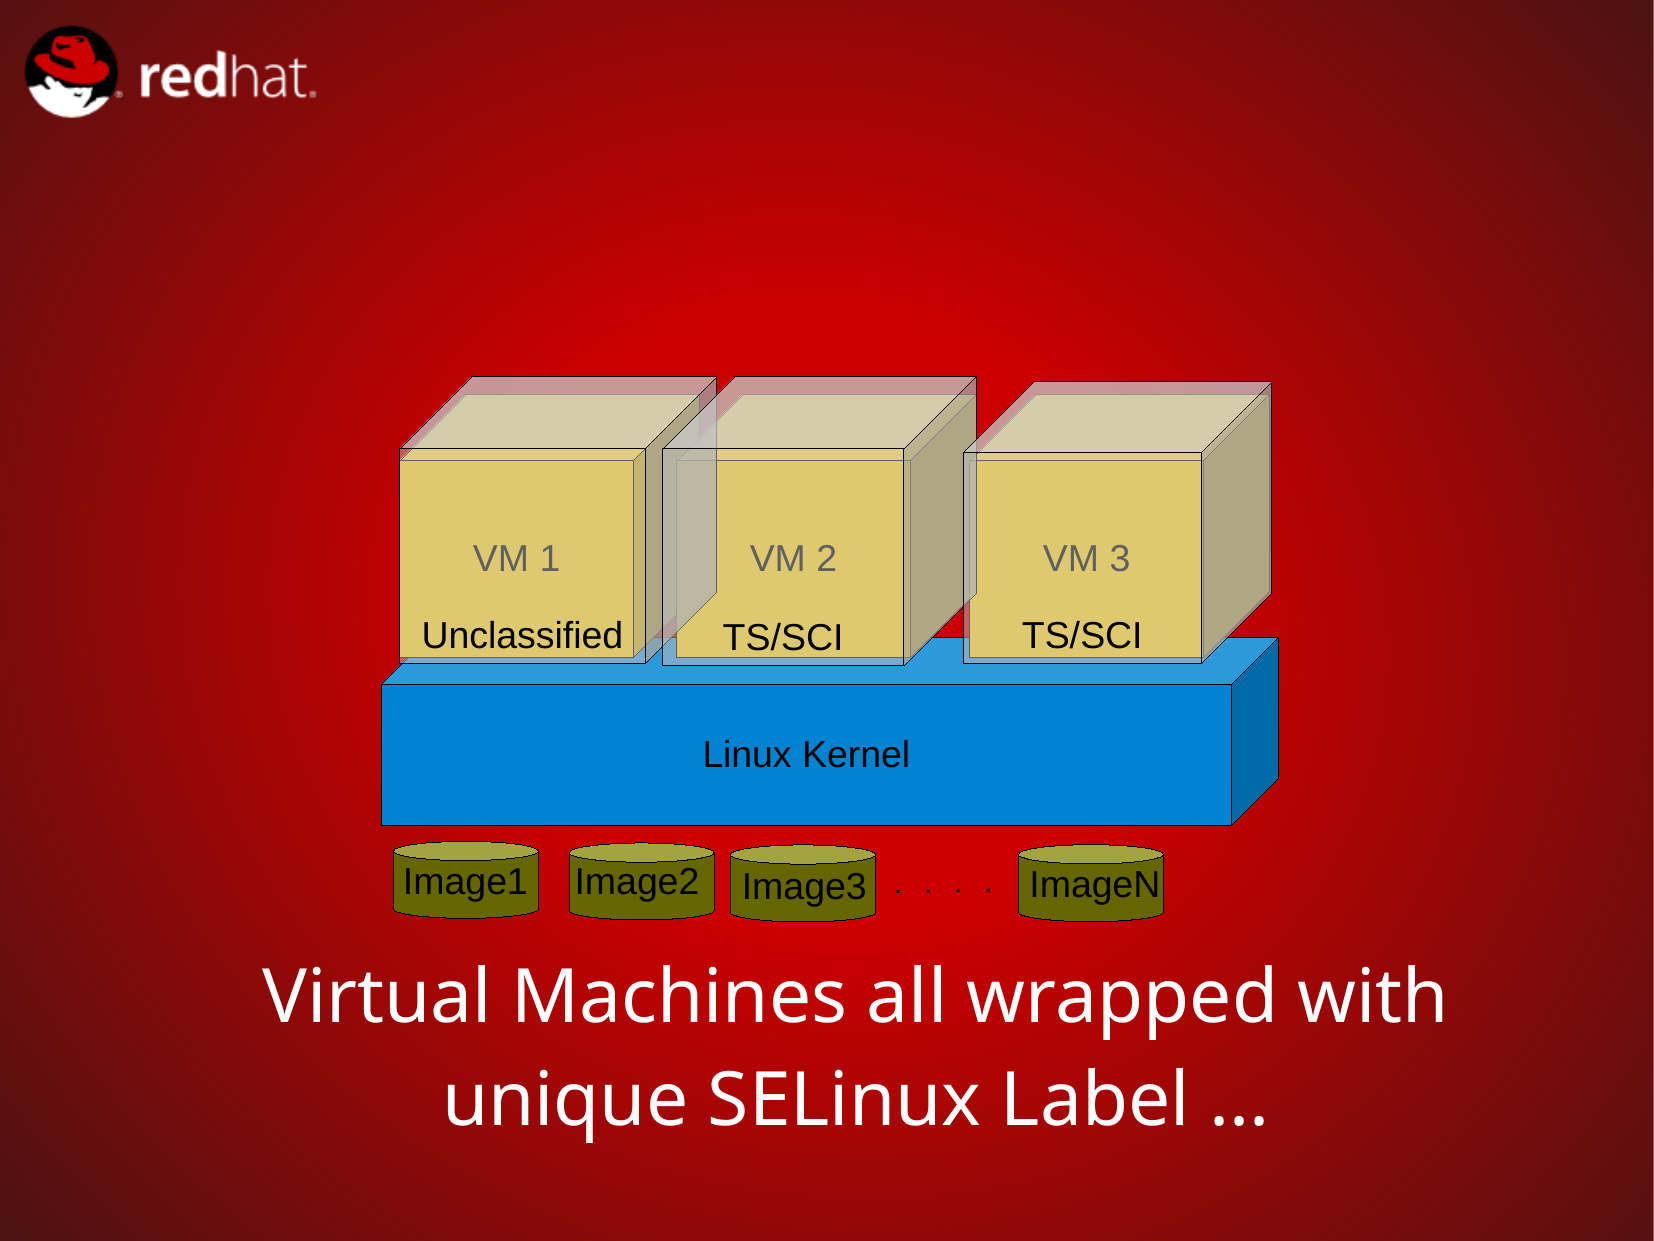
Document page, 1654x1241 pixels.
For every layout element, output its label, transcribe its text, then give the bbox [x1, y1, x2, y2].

text_box TS/SCI [963, 453, 1201, 664]
text_box TS/SCI [662, 449, 903, 666]
text_box Virtual Machines all wrapped with unique SELinux Label ... [192, 935, 1520, 1125]
text_box [394, 910, 538, 919]
text_box Unclassified [399, 449, 645, 664]
text_box Image1 [388, 853, 543, 910]
text_box ImageN [1009, 855, 1180, 913]
picture [0, 0, 1654, 1241]
text_box Image3 [726, 858, 882, 916]
text_box [1019, 913, 1163, 922]
text_box [569, 910, 715, 920]
text_box [736, 916, 870, 922]
text_box Linux Kernel [381, 685, 1231, 826]
text_box Image2 [559, 852, 715, 910]
